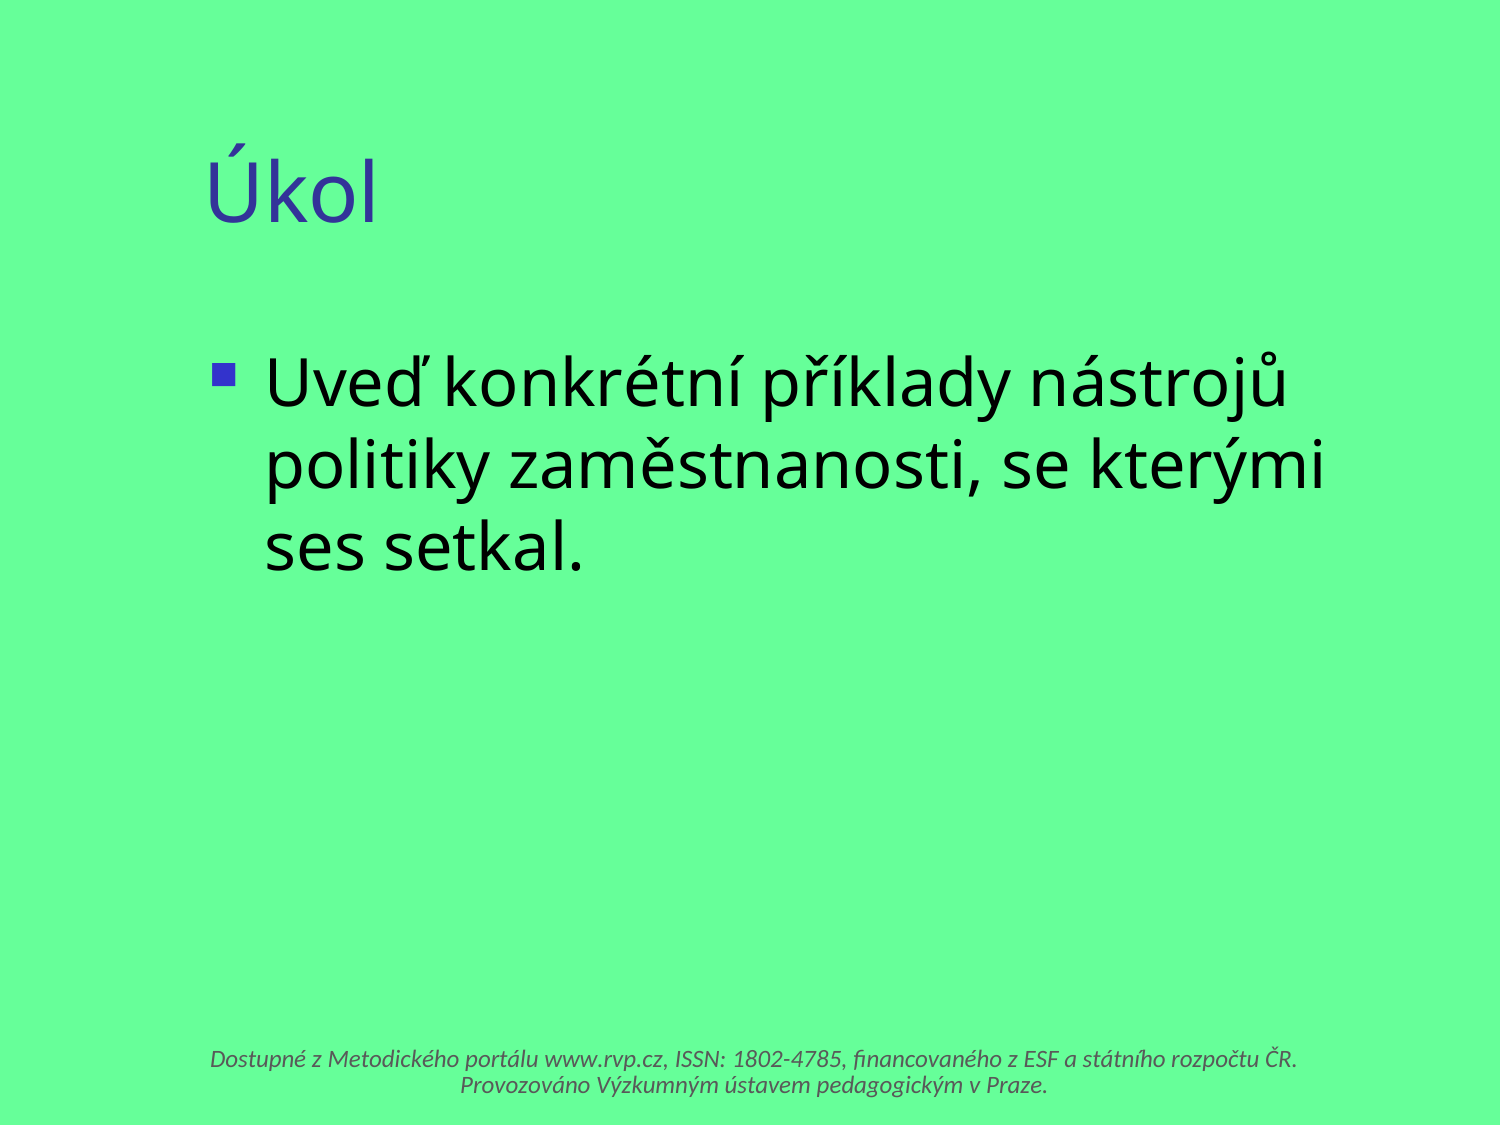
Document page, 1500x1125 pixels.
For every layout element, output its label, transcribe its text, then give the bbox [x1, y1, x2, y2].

text_box Dostupné z Metodického portálu www.rvp.cz, ISSN: 1802-4785, financovaného z ESF a státního rozpočtu ČR. Provozováno Výzkumným ústavem pedagogickým v Praze. [133, 1042, 1377, 1103]
list Uveď konkrétní příklady nástrojů politiky zaměstnanosti, se kterými ses setkal. [193, 331, 1469, 1032]
title Úkol [188, 7, 1467, 248]
